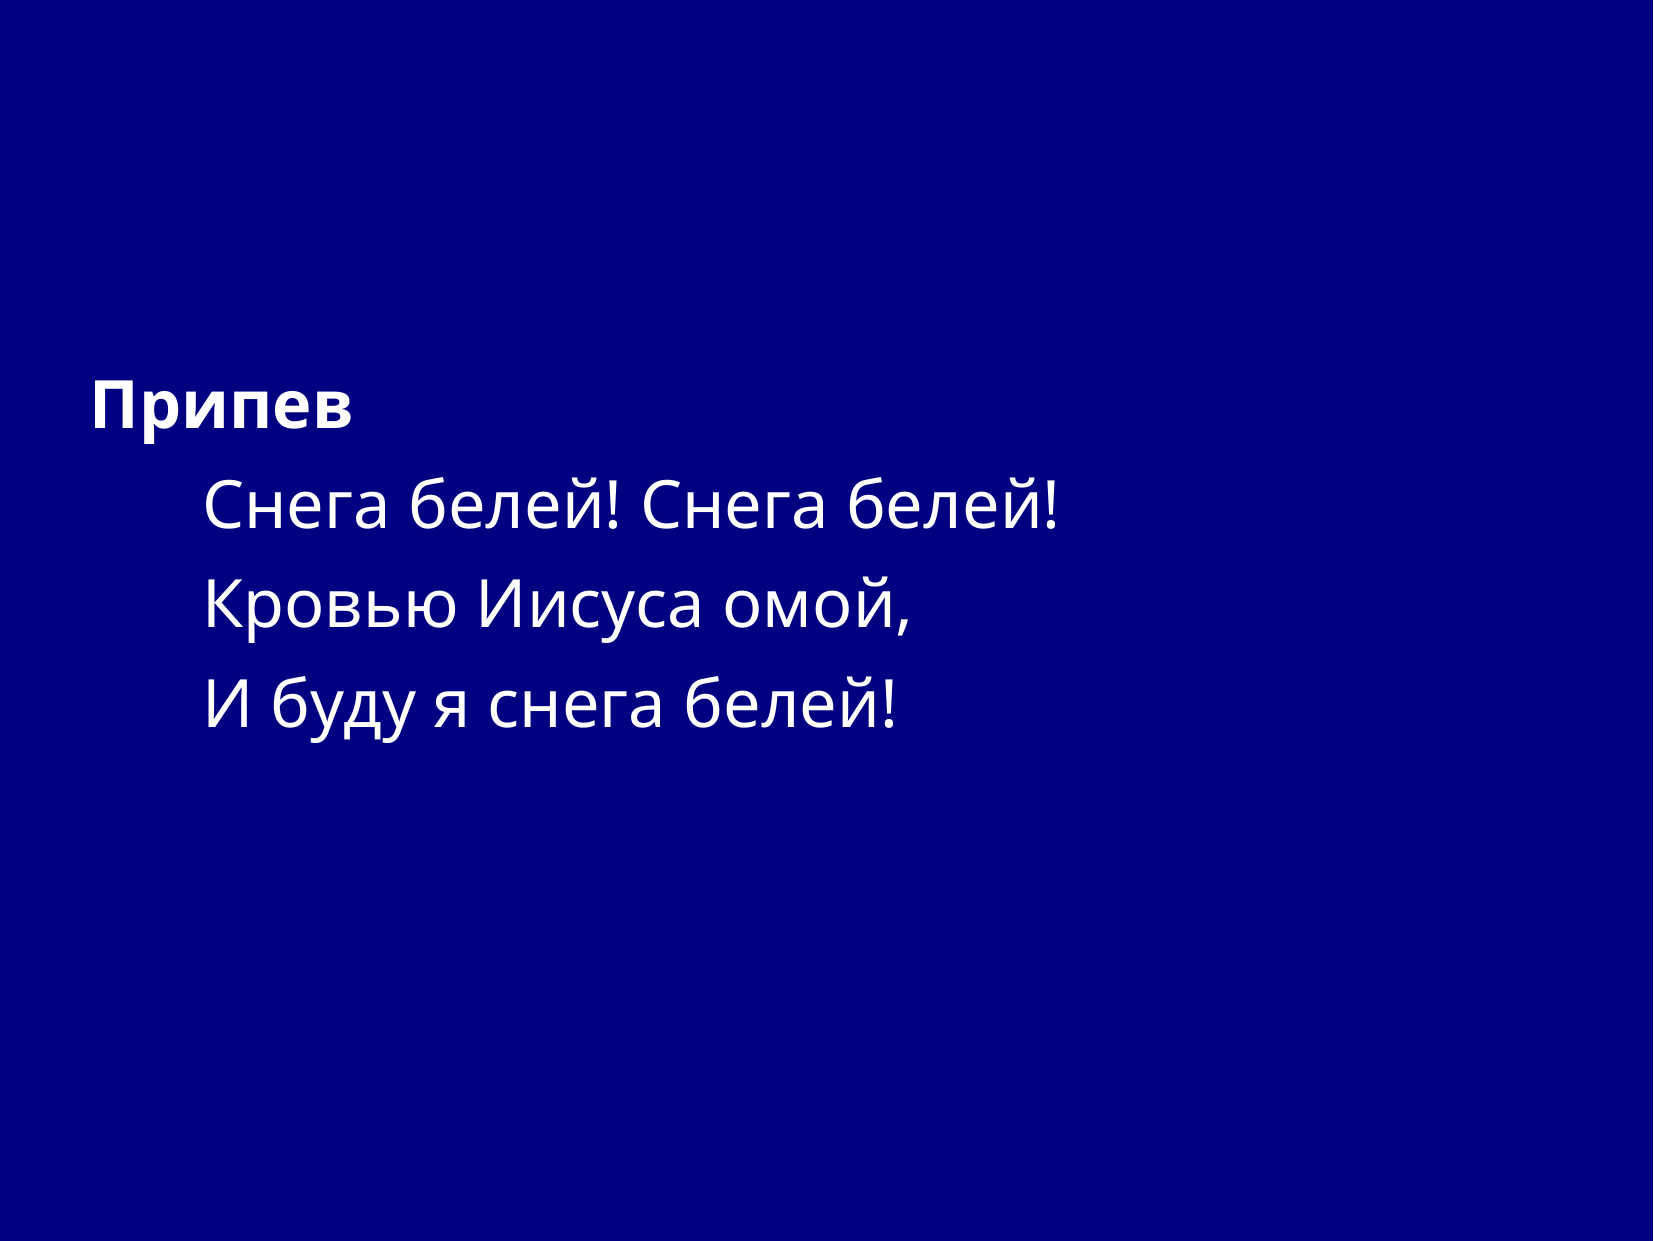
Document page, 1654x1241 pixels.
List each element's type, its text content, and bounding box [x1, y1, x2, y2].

text_box Припев Снега белей! Снега белей! Кровью Иисуса омой, И буду я снега белей! [75, 150, 1576, 1163]
